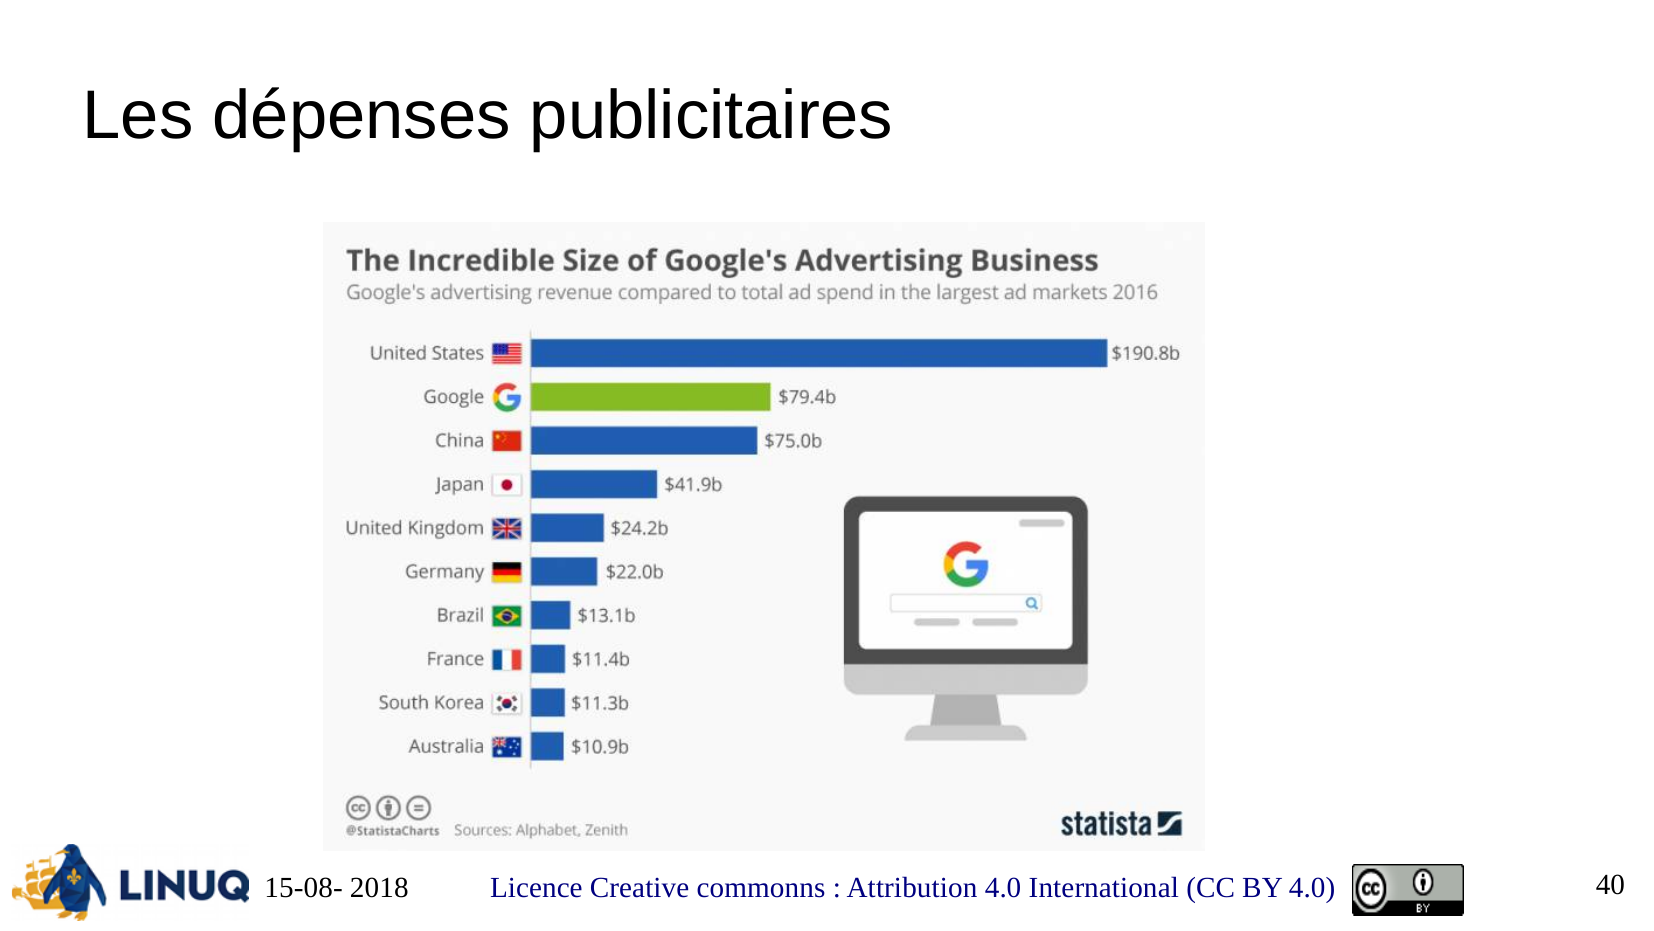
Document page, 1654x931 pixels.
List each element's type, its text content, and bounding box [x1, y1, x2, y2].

title Les dépenses publicitaires [82, 37, 1571, 193]
picture [323, 222, 1205, 851]
picture [1352, 864, 1464, 916]
picture [11, 844, 249, 921]
